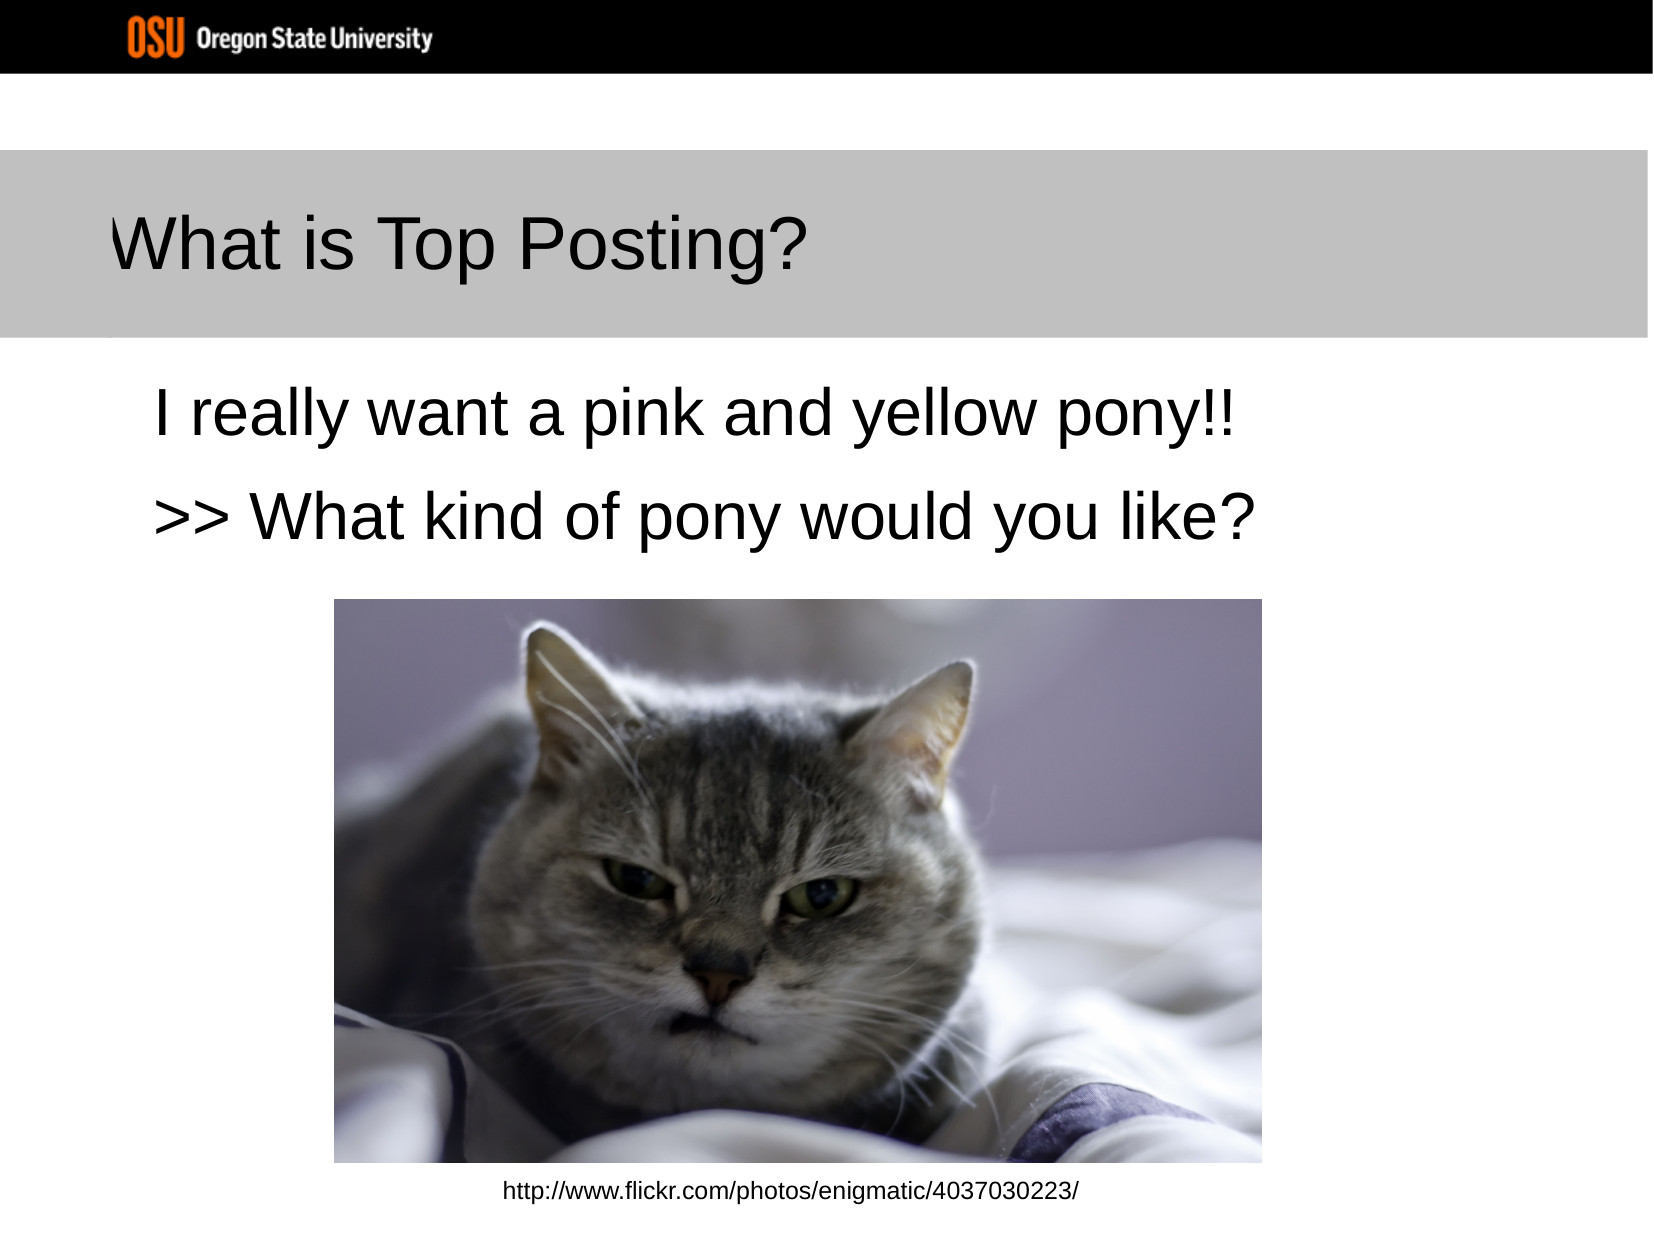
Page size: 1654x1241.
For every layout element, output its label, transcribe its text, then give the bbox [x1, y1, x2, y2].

picture [112, 5, 510, 49]
text_box [0, 0, 1653, 74]
text_box [0, 150, 113, 338]
list I really want a pink and yellow pony!! >> What kind of pony would you like? [82, 375, 1571, 1109]
text_box http://www.flickr.com/photos/enigmatic/4037030223/ [487, 1169, 1501, 1213]
subtitle What is Top Posting? [113, 150, 1648, 338]
picture [334, 599, 1262, 1163]
title [82, 49, 1571, 257]
